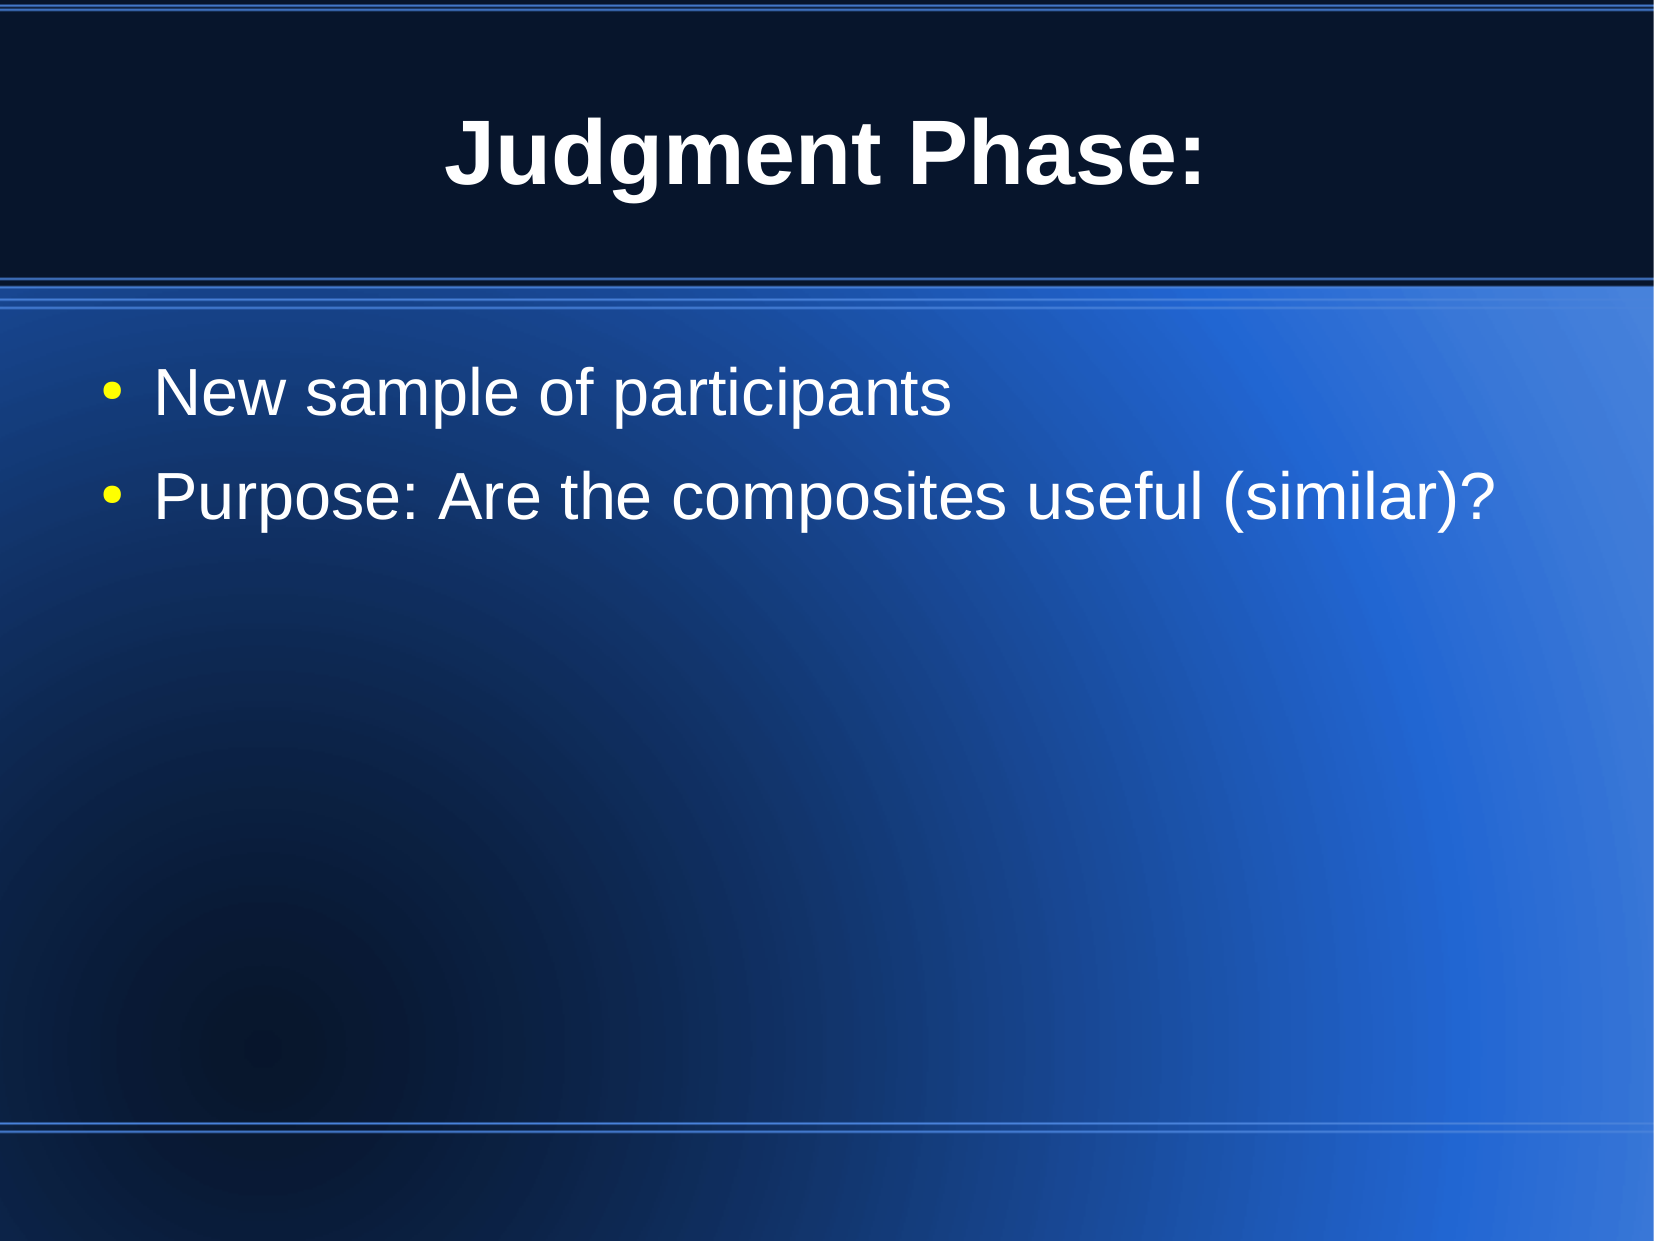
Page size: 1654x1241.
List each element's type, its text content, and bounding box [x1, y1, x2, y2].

title Judgment Phase: [82, 49, 1571, 257]
picture [0, 0, 1654, 1241]
list New sample of participants Purpose: Are the composites useful (similar)? [82, 355, 1571, 1058]
